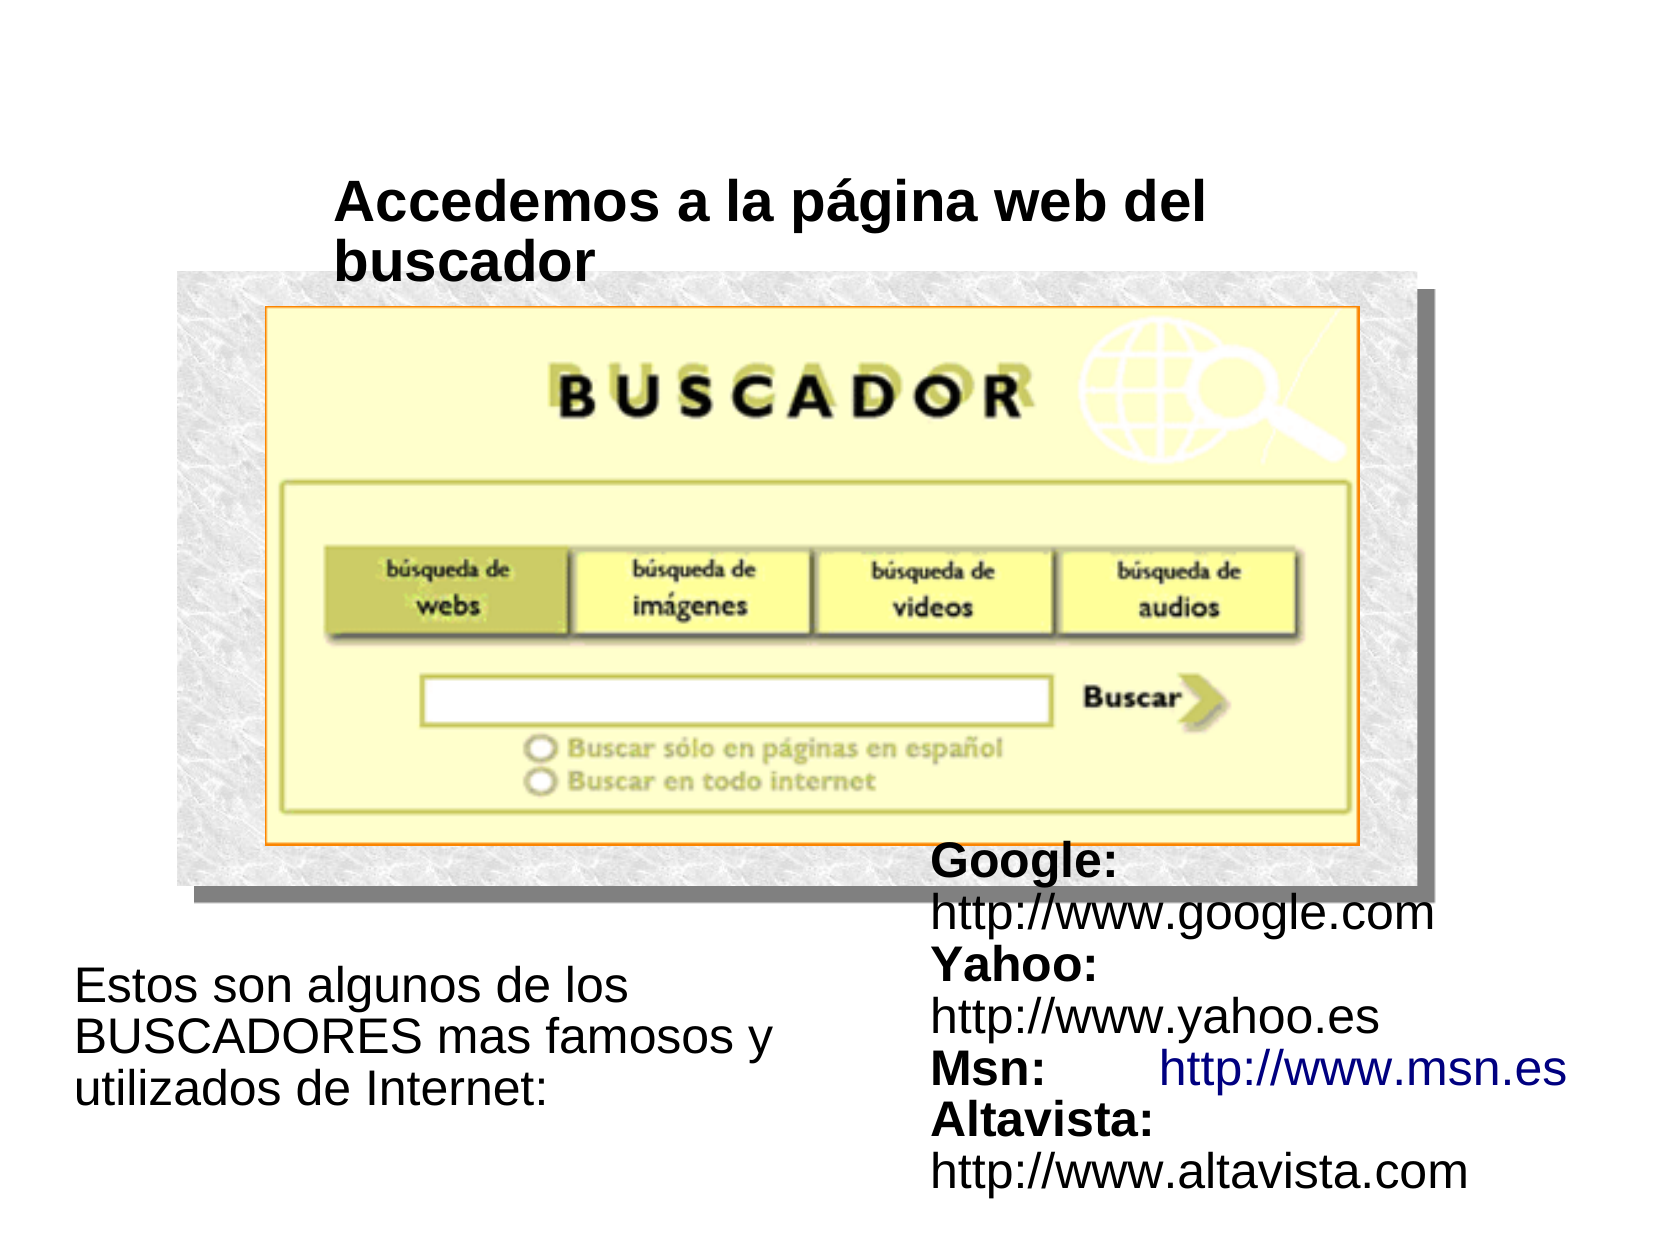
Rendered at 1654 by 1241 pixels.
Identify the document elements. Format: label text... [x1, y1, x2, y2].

text_box Accedemos a la página web del buscador [318, 165, 1294, 309]
text_box Google: http://www.google.com Yahoo: http://www.yahoo.es Msn: http://www.msn.es Altavista: http://www.altavista.com [915, 829, 1607, 1217]
text_box [177, 271, 915, 886]
picture [265, 306, 1360, 846]
text_box Estos son algunos de los BUSCADORES mas famosos y utilizados de Internet: [59, 953, 857, 1128]
text_box [1294, 271, 1418, 829]
